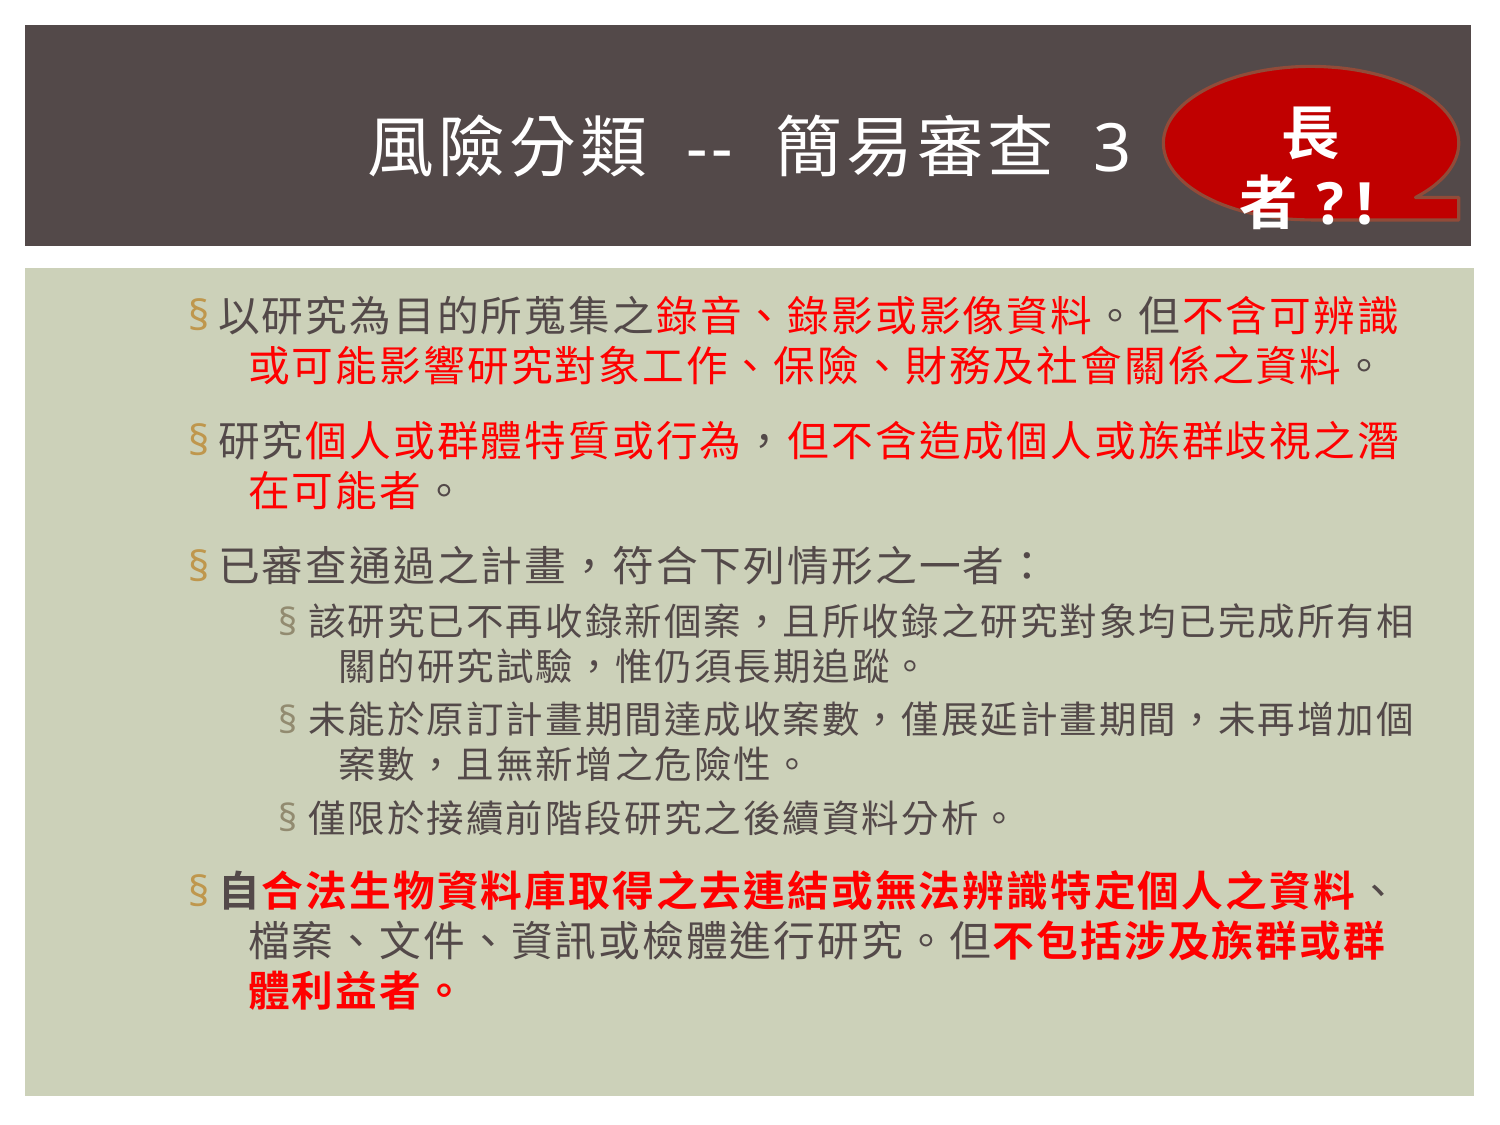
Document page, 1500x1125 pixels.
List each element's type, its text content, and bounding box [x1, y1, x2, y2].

title 風險分類 -- 簡易審查 3 [62, 58, 1438, 232]
list 以研究為目的所蒐集之錄音、錄影或影像資料。但不含可辨識或可能影響研究對象工作、保險、財務及社會關係之資料。 研究個人或群體特質或行為，但不含造成個人或族群歧視之潛在可能者。 已審查通過之計畫，符合下列情形之一者： 該研究已不再收錄新個案，且所收錄之研究對象均已完成所有相關的研究試驗，惟仍須長期追蹤。 未能於原訂計畫期間達成收案數，僅展延計畫期間，未再增加個案數，且無新增之危險性。 僅限於接續前階段研究之後續資料分析。 自合法生物資料庫取得之去連結或無法辨識特定個人之資料、檔案、文件、資訊或檢體進行研究。但不包括涉及族群或群體利益者。 [53, 281, 1442, 1125]
text_box 長者?! [1163, 66, 1459, 220]
